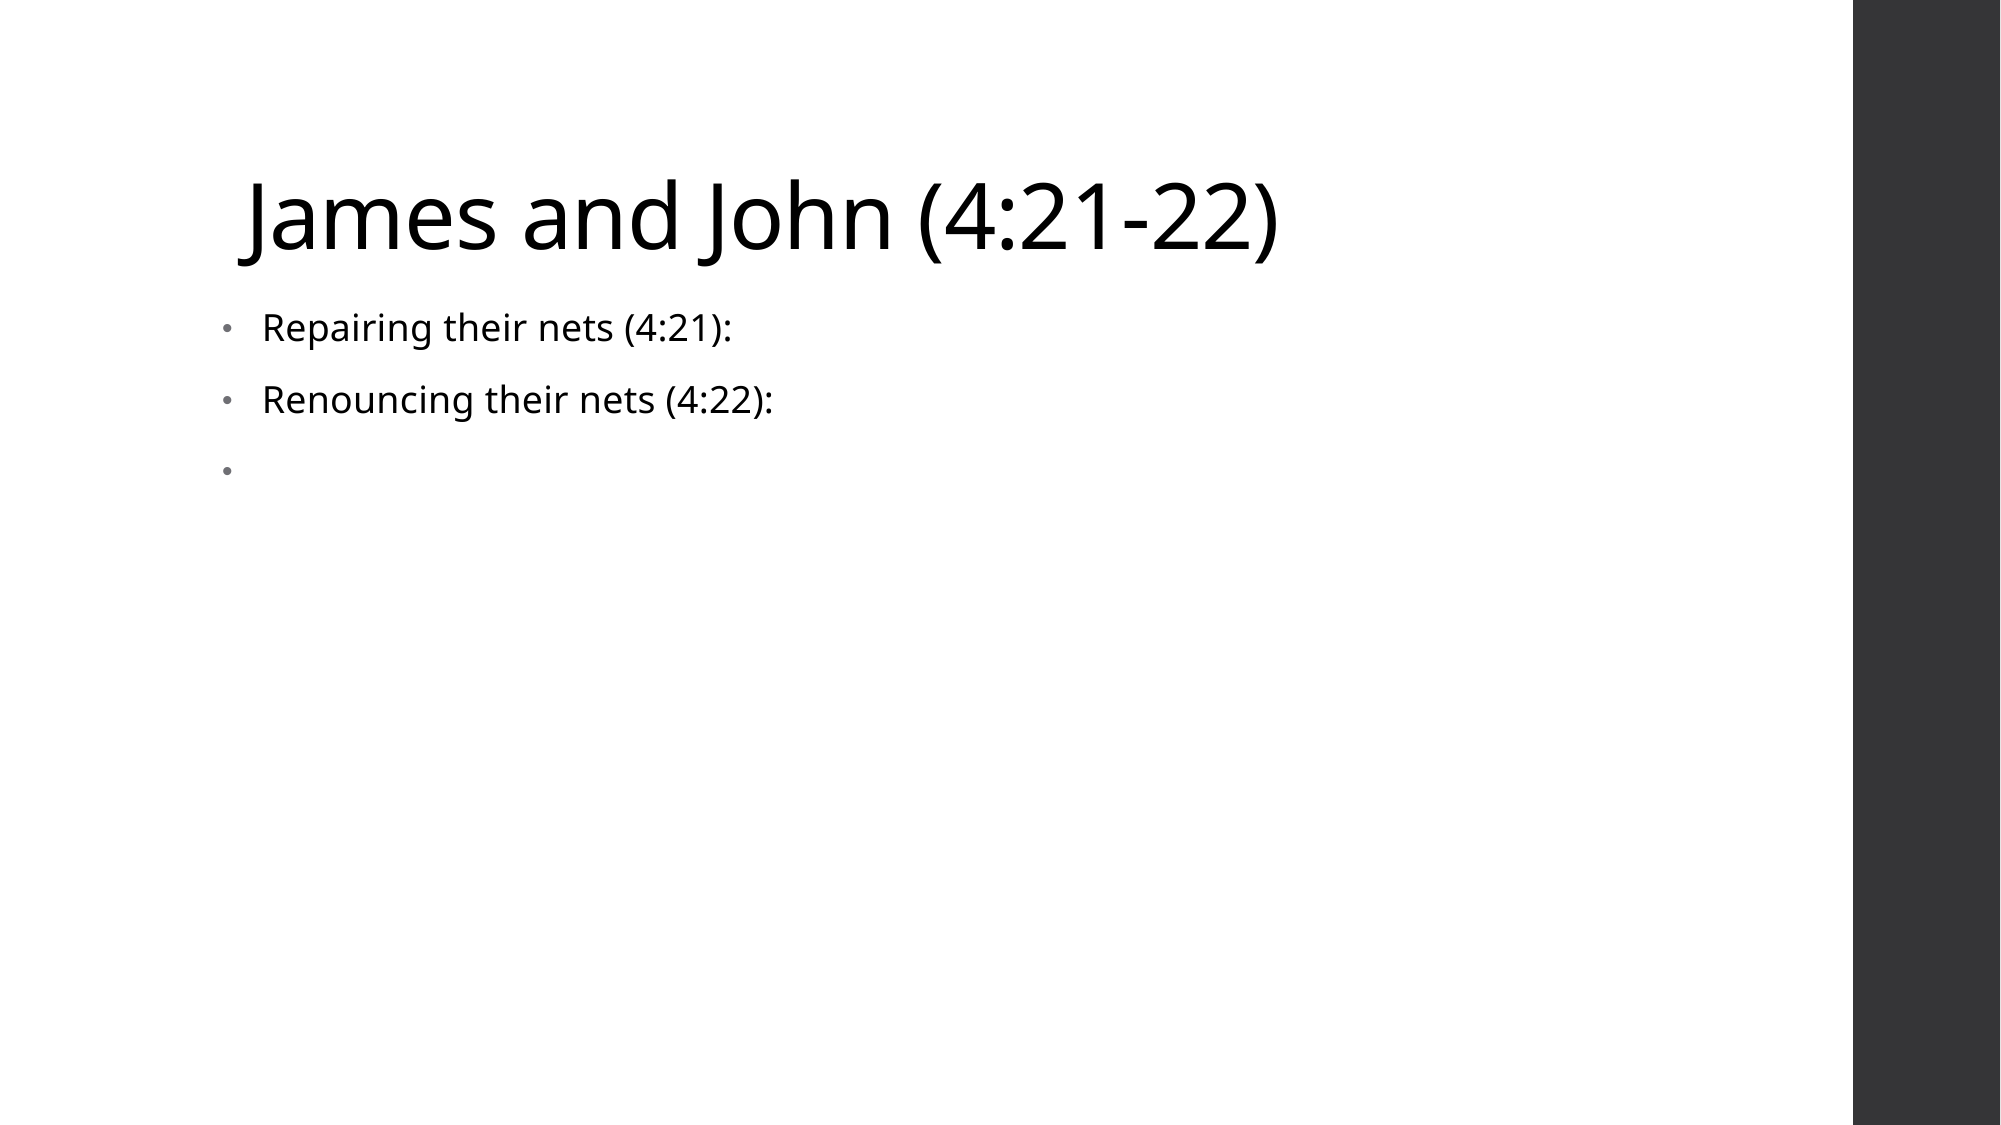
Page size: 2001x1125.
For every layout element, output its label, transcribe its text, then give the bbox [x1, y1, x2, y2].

list Repairing their nets (4:21): Renouncing their nets (4:22): [206, 299, 1617, 1014]
title James and John (4:21-22) [206, 60, 1797, 278]
